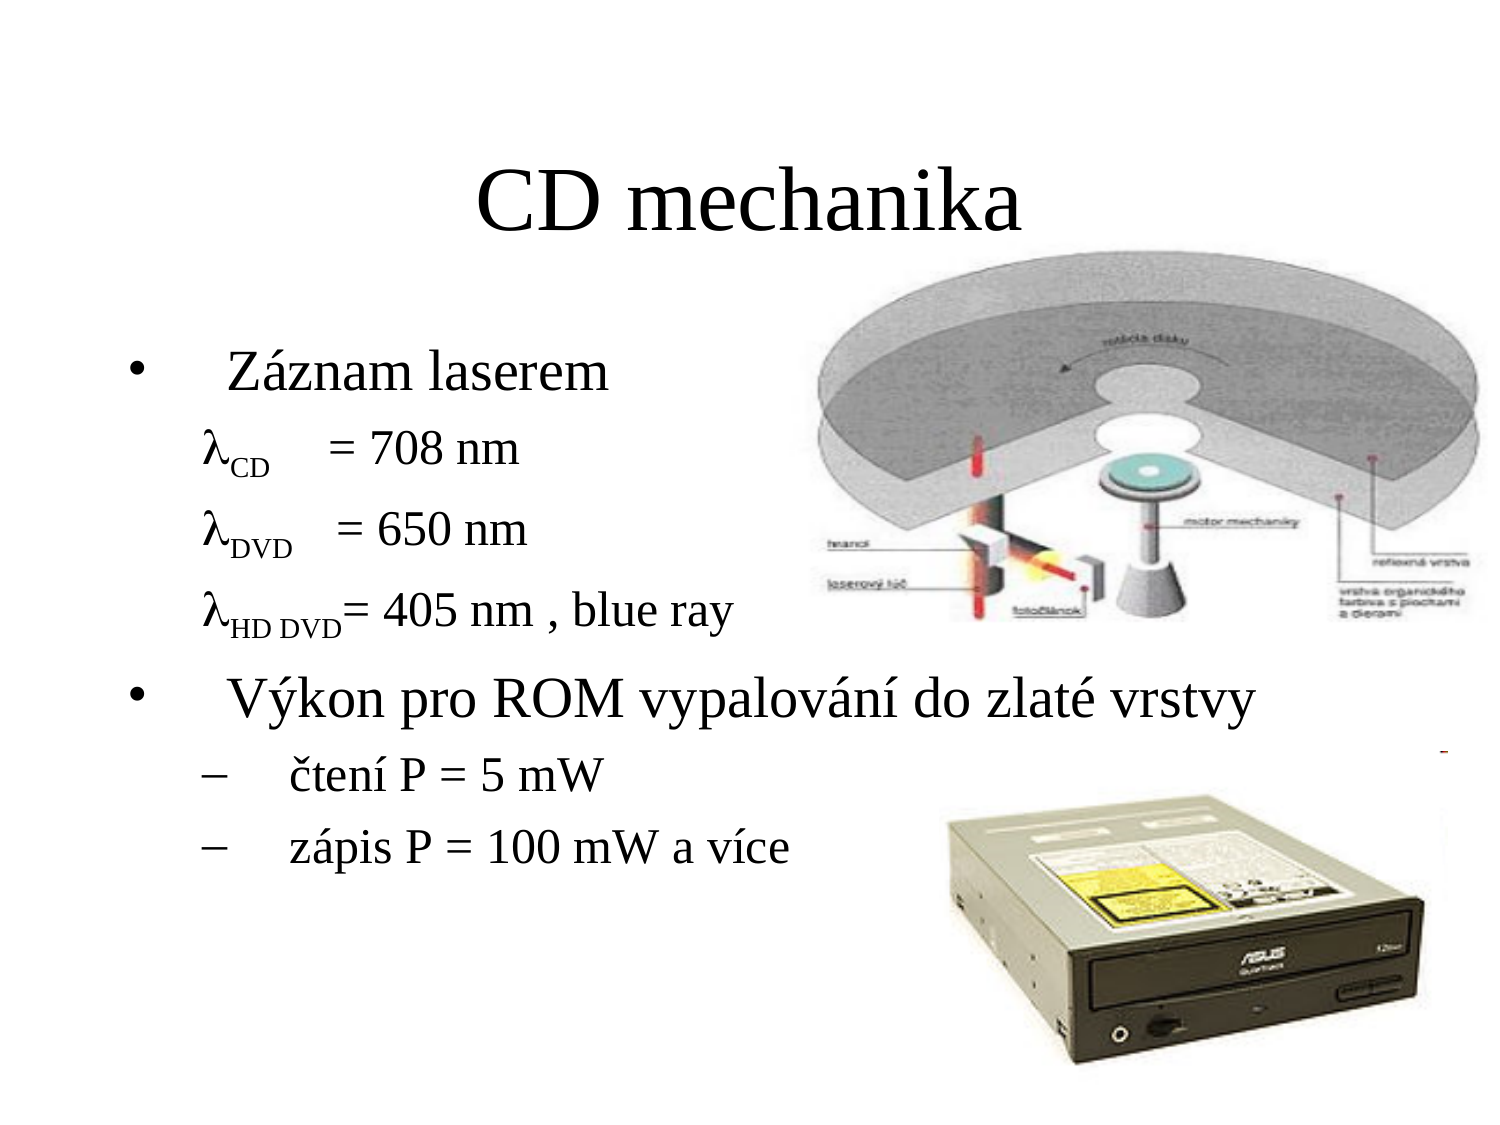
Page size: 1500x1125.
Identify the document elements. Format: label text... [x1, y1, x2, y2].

list Záznam laserem CD = 708 nm DVD = 650 nm HD DVD= 405 nm , blue ray Výkon pro ROM vypalování do zlaté vrstvy čtení P = 5 mW zápis P = 100 mW a více [112, 324, 1388, 1125]
picture [755, 231, 1500, 654]
title CD mechanika [112, 99, 1388, 288]
picture [939, 751, 1448, 1098]
